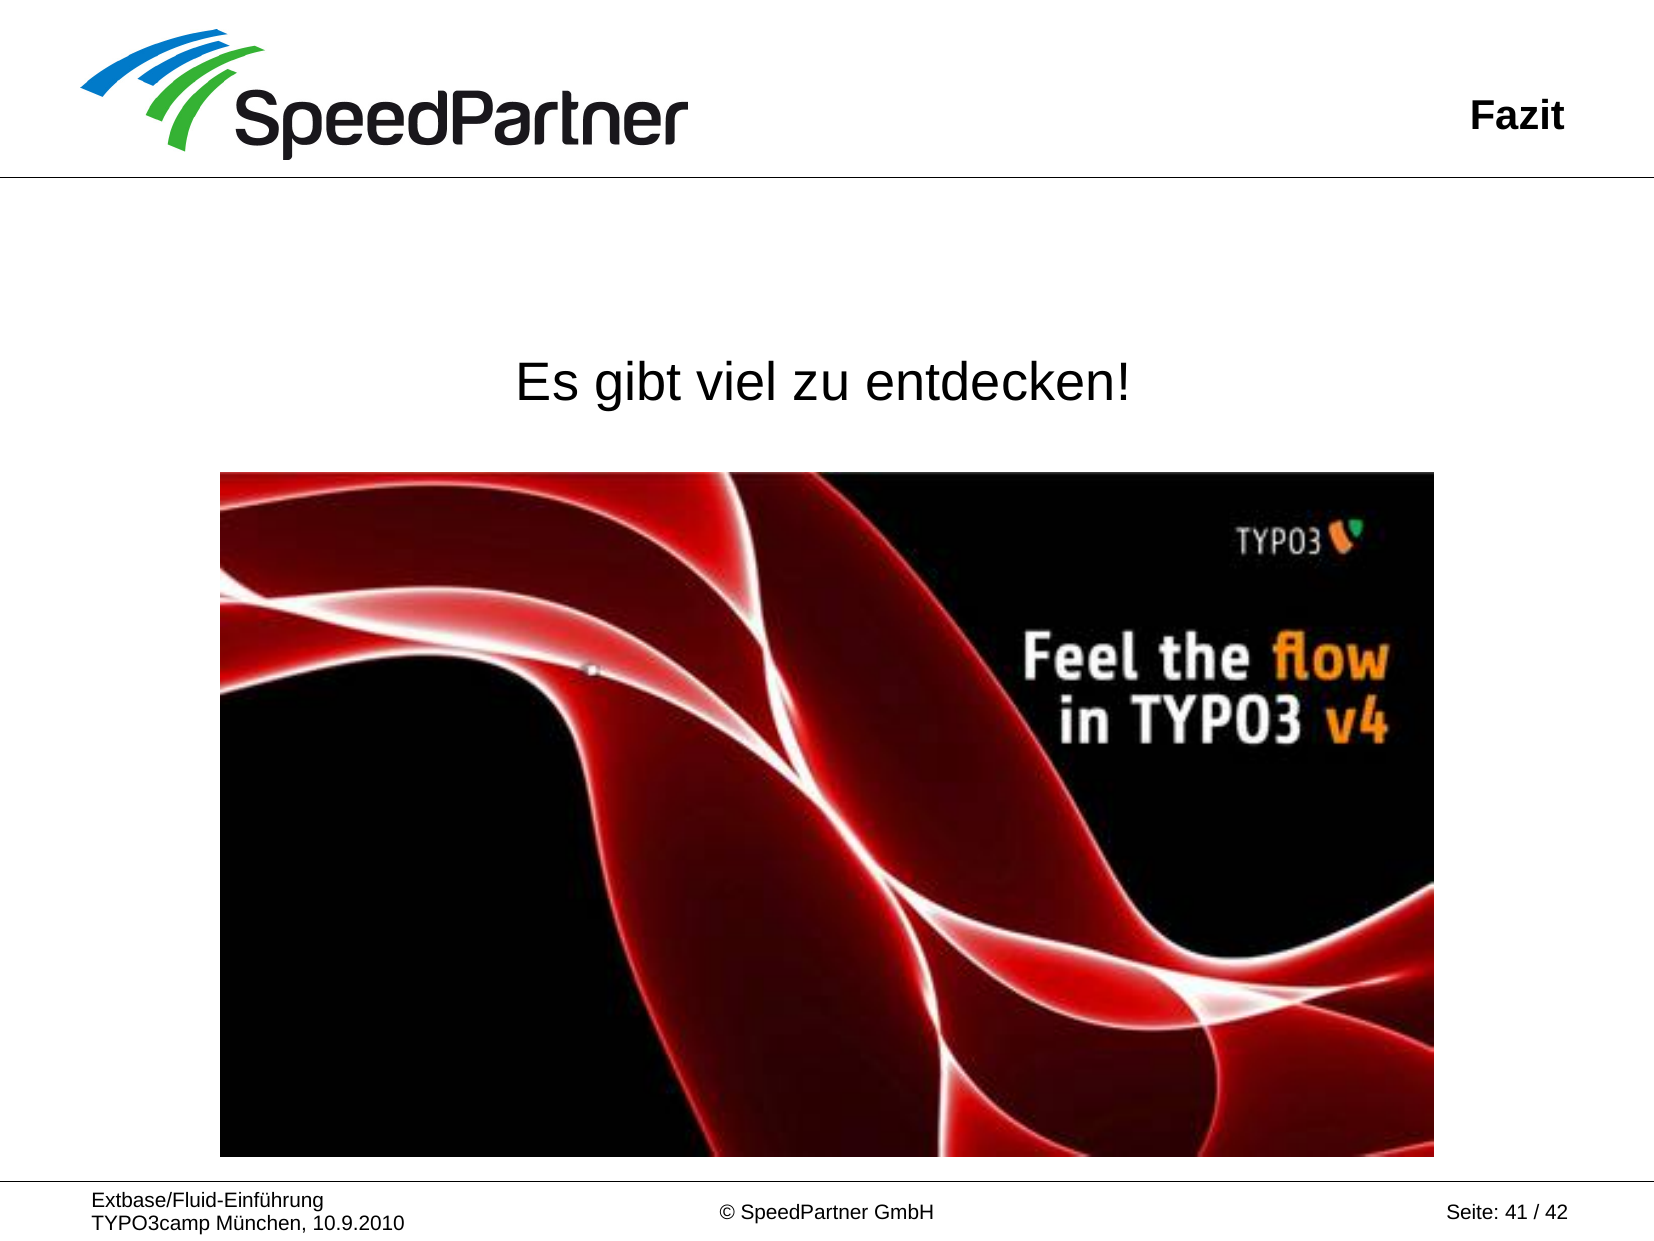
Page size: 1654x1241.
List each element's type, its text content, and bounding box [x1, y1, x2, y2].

picture [220, 472, 1434, 1157]
text_box Es gibt viel zu entdecken! [82, 253, 1565, 1152]
title Fazit [590, 70, 1565, 160]
picture [80, 29, 688, 160]
